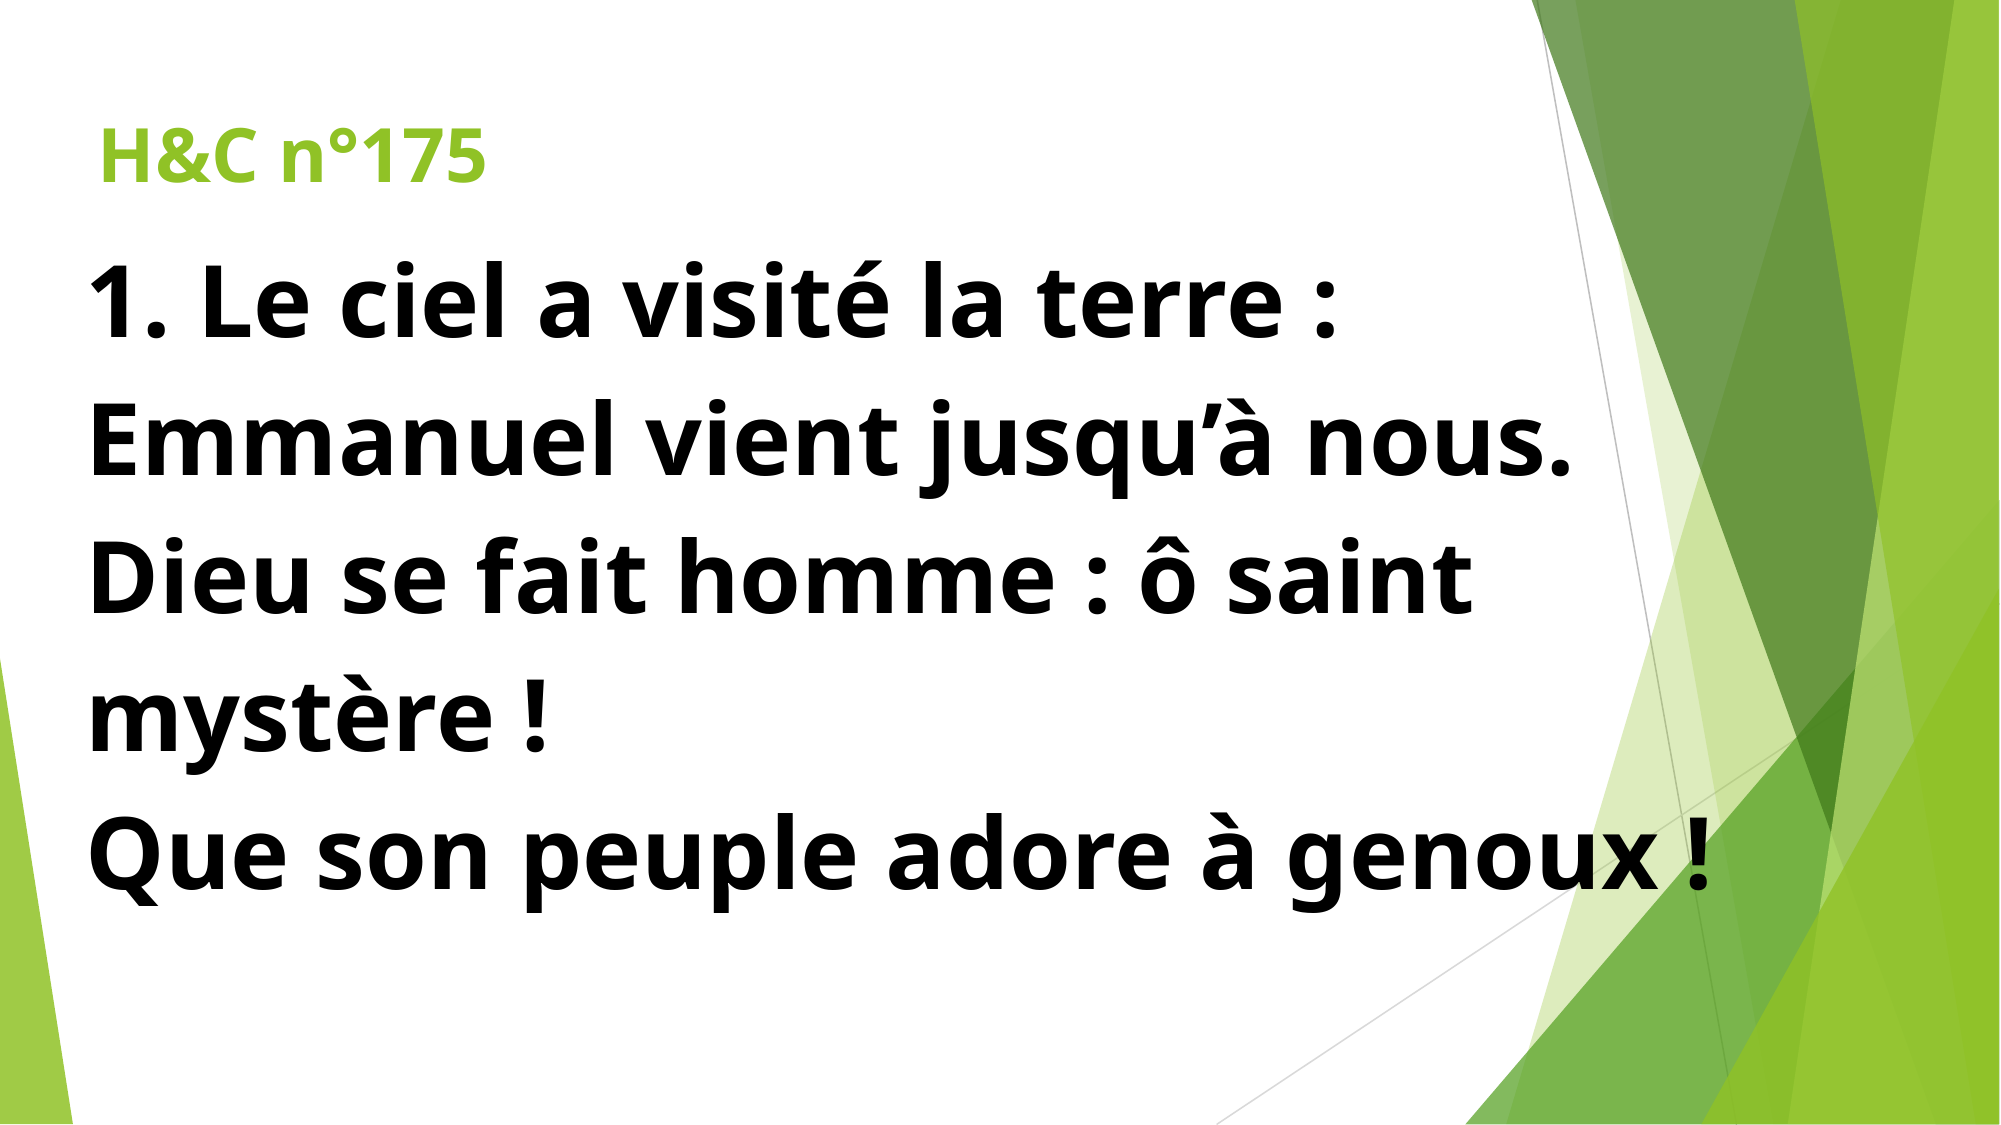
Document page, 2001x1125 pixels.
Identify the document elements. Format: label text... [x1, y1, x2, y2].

text_box H&C n°175 [82, 99, 1522, 212]
text_box 1. Le ciel a visité la terre : Emmanuel vient jusqu’à nous. Dieu se fait homme : ô saint mystère ! Que son peuple adore à genoux ! [70, 212, 1961, 1074]
